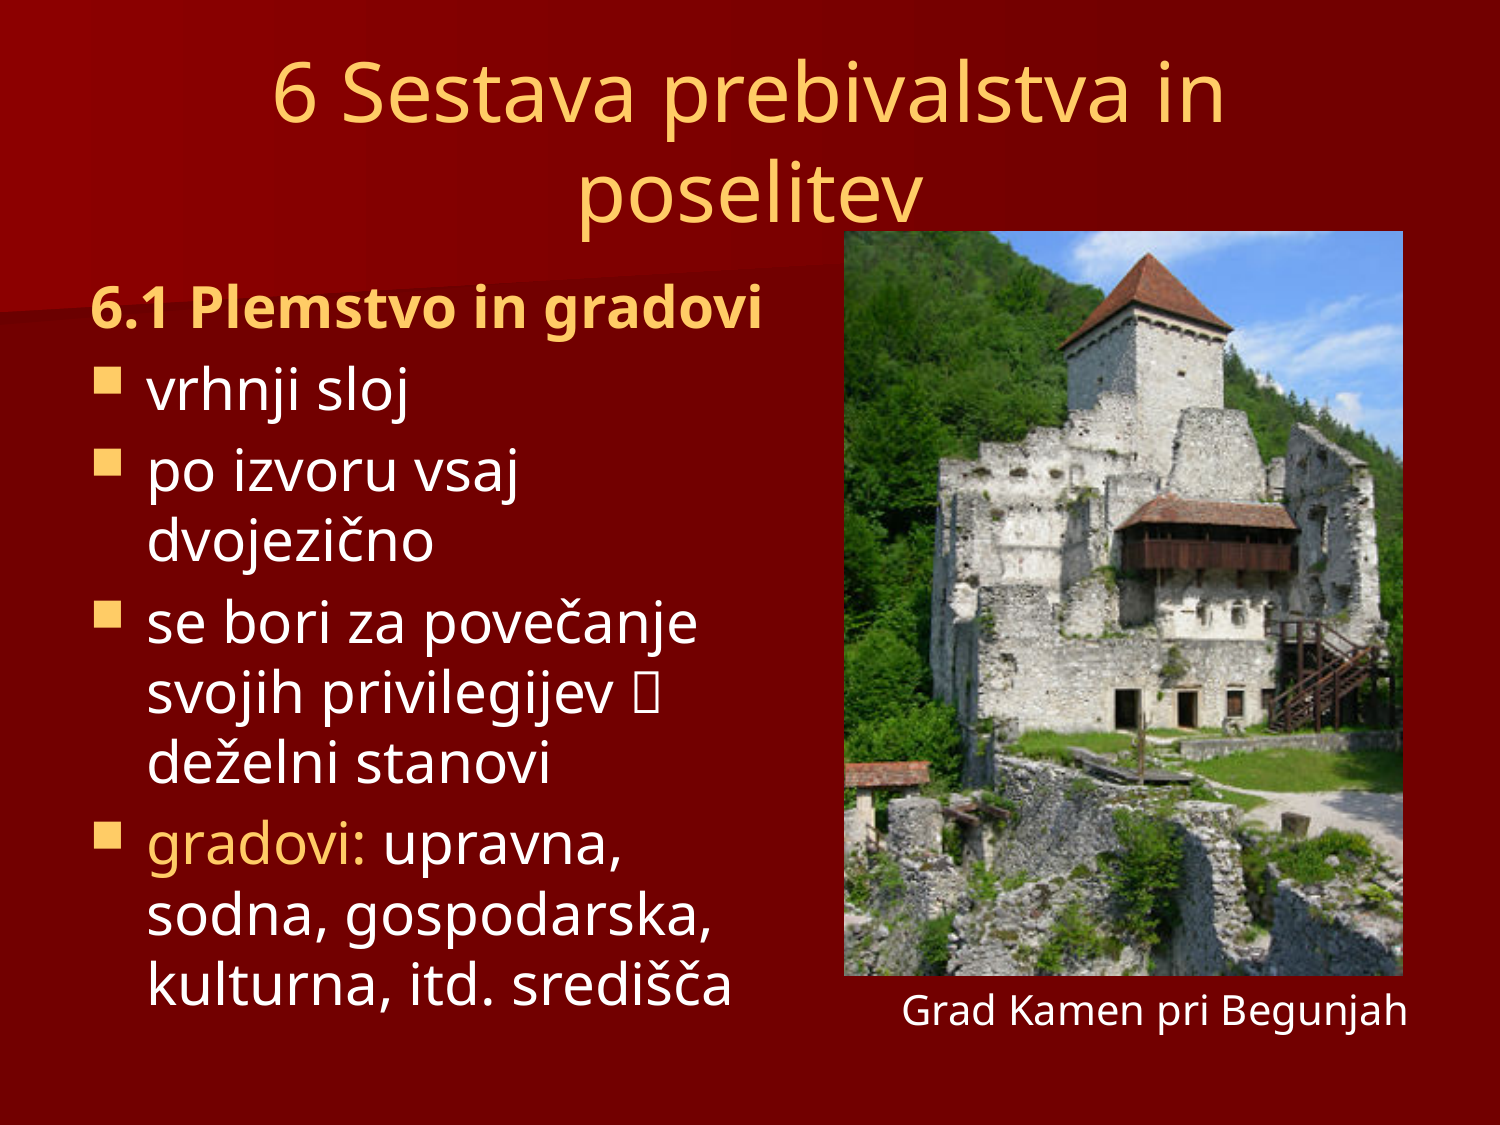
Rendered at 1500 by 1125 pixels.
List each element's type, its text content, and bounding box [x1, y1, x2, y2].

title 6 Sestava prebivalstva in poselitev [75, 45, 1425, 233]
text_box Grad Kamen pri Begunjah [886, 976, 1424, 1041]
list 6.1 Plemstvo in gradovi vrhnji sloj po izvoru vsaj dvojezično se bori za povečanje svojih privilegijev  deželni stanovi gradovi: upravna, sodna, gospodarska, kulturna, itd. središča [75, 262, 833, 1071]
picture [844, 231, 1403, 977]
